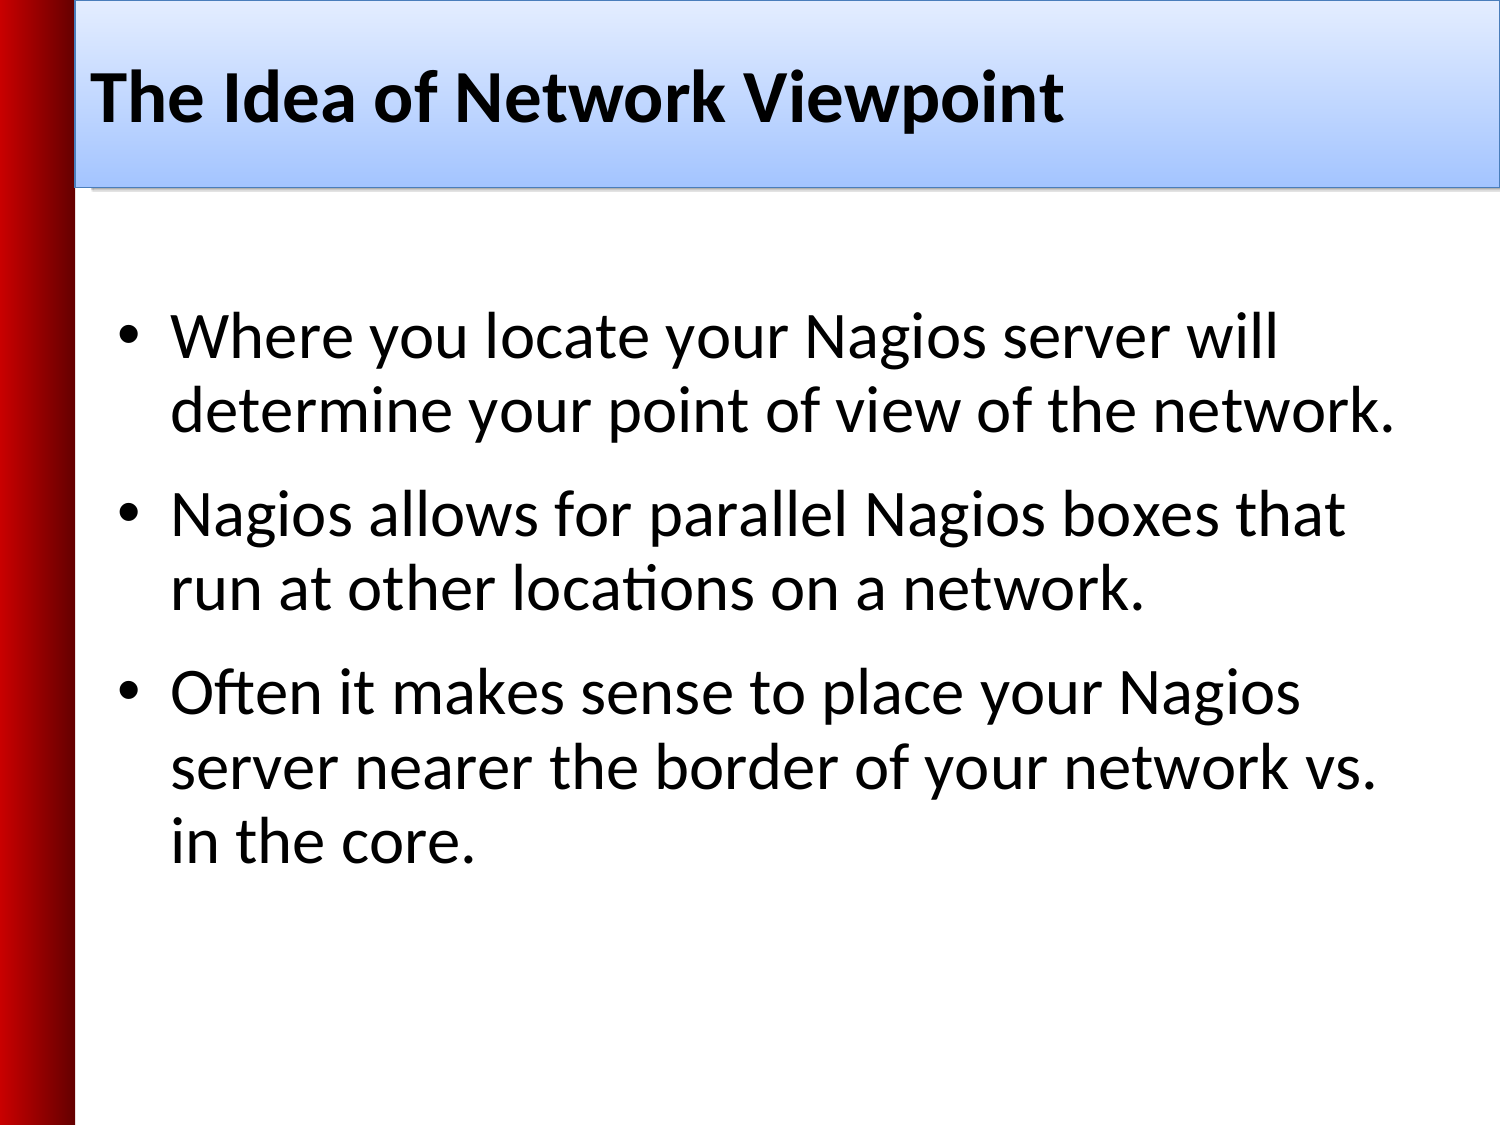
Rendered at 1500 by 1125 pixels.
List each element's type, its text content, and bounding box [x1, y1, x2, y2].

text_box The Idea of Network Viewpoint [75, 0, 1500, 188]
text_box Where you locate your Nagios server will determine your point of view of the network. Nagios allows for parallel Nagios boxes that run at other locations on a network. Often it makes sense to place your Nagios server nearer the border of your network vs. in the core. [100, 294, 1463, 1076]
